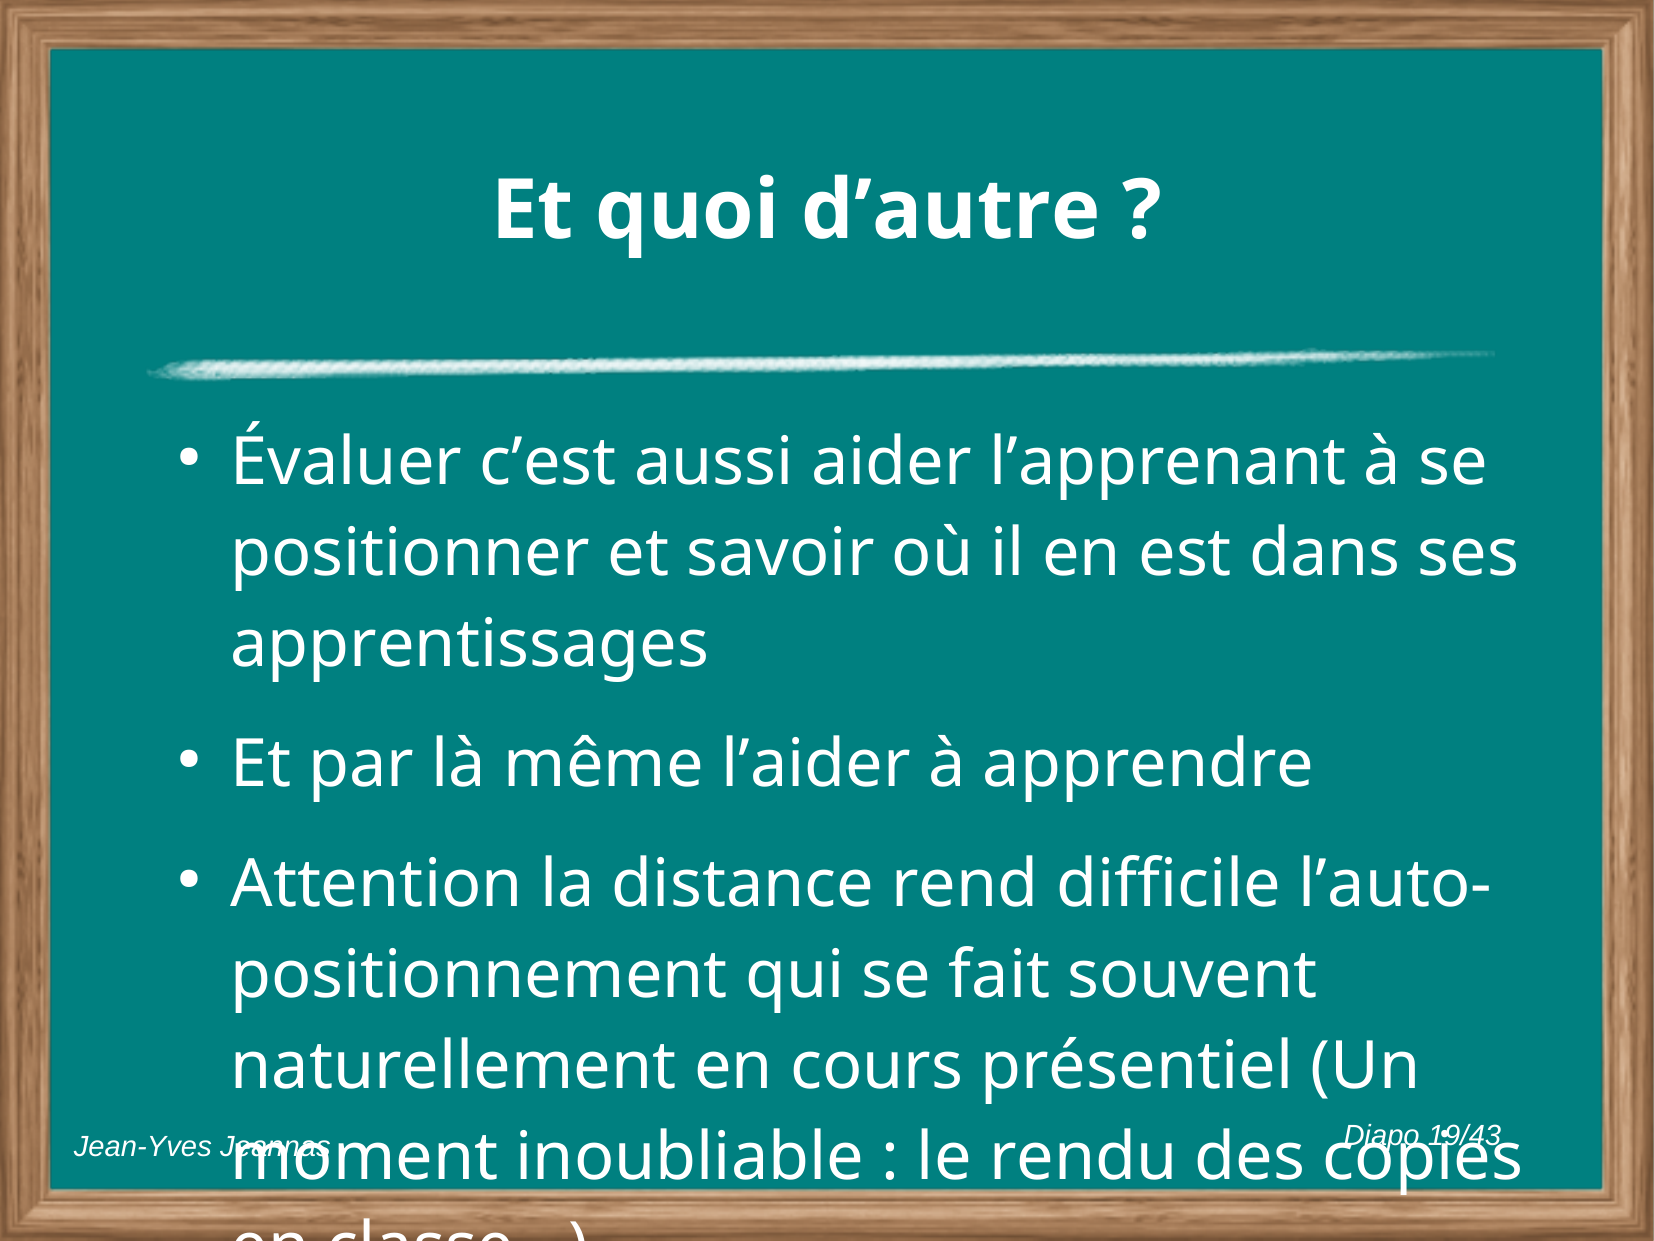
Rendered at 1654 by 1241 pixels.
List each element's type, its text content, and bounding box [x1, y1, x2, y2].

list Évaluer c’est aussi aider l’apprenant à se positionner et savoir où il en est dans ses apprentissages Et par là même l’aider à apprendre Attention la distance rend difficile l’auto-positionnement qui se fait souvent naturellement en cours présentiel (Un moment inoubliable : le rendu des copies en classe...) [88, 413, 1565, 1063]
title Et quoi d’autre ? [88, 88, 1565, 325]
picture [242, 1237, 256, 1241]
picture [488, 1237, 502, 1241]
picture [0, 0, 1654, 1241]
